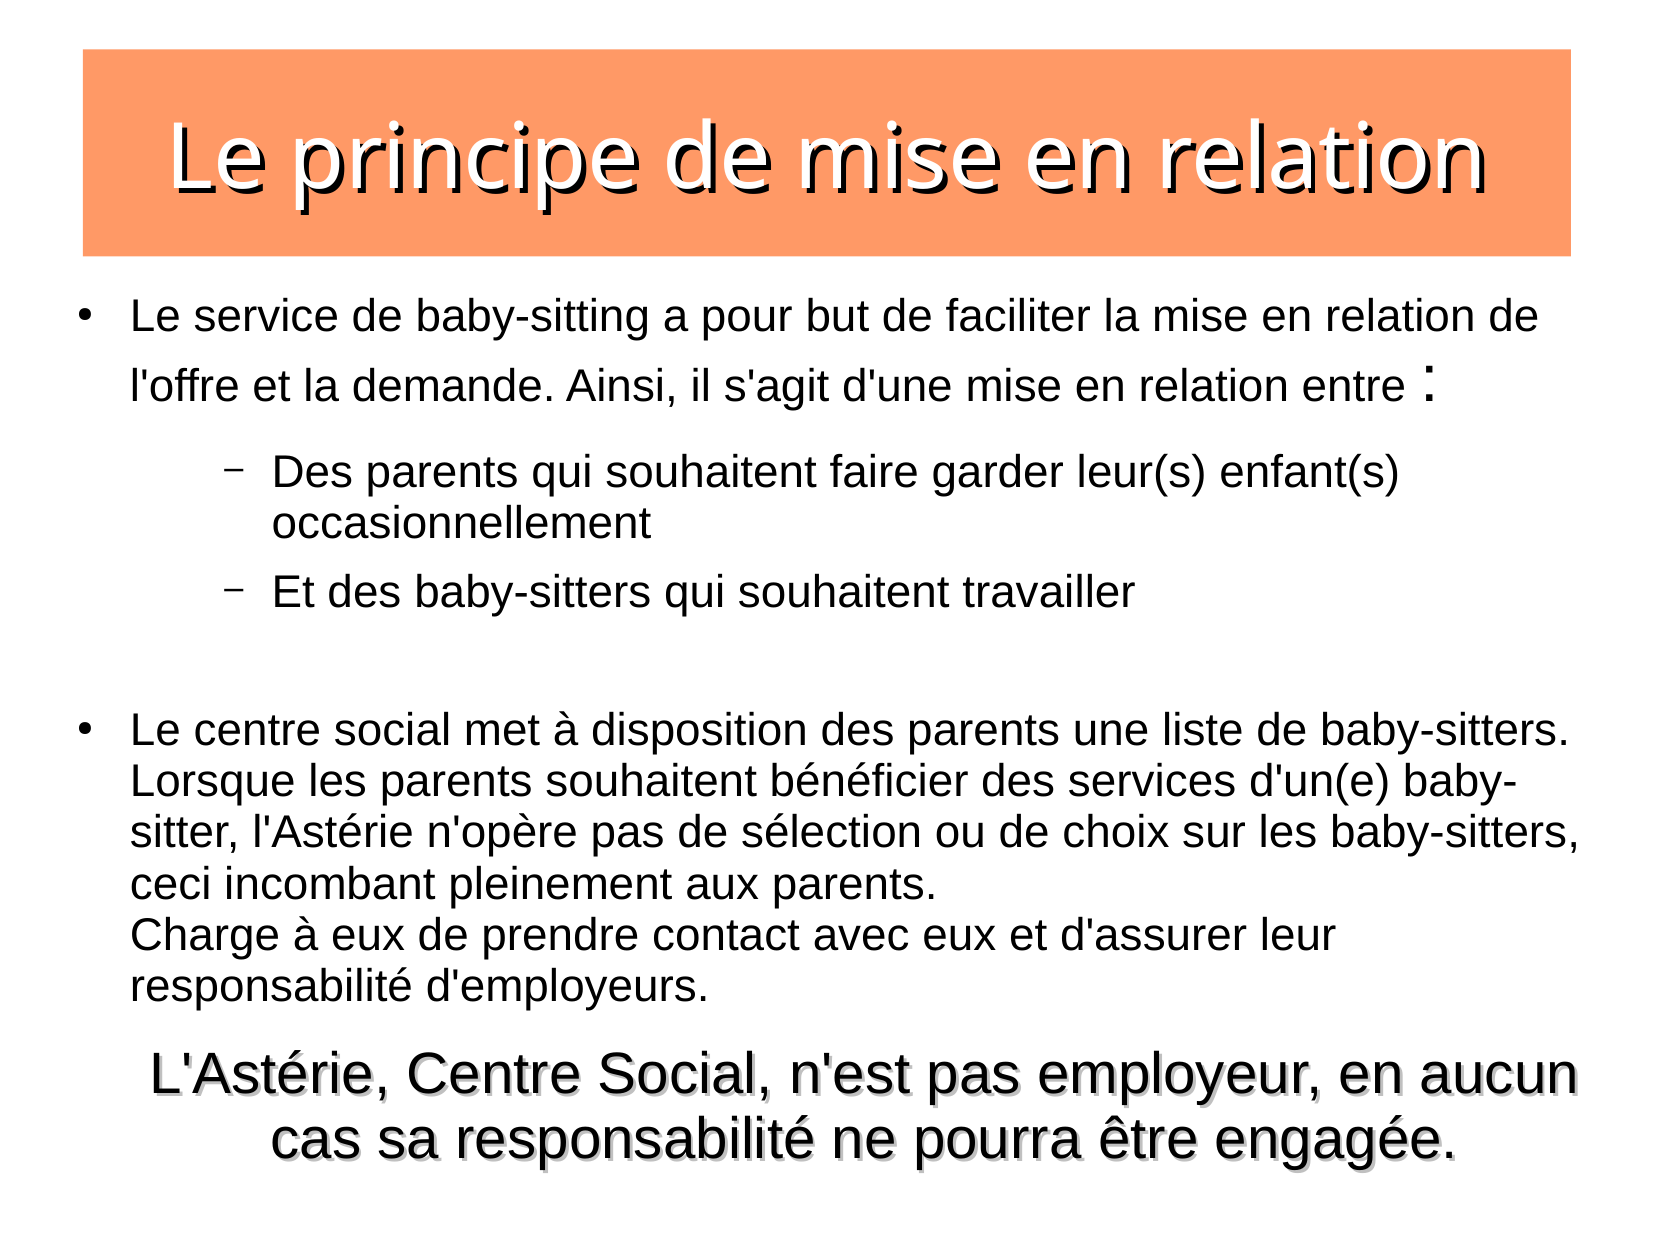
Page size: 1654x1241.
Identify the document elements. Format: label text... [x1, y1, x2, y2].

title Le principe de mise en relation [82, 49, 1571, 257]
list Le service de baby-sitting a pour but de faciliter la mise en relation de l'offre et la demande. Ainsi, il s'agit d'une mise en relation entre : Des parents qui souhaitent faire garder leur(s) enfant(s) occasionnellement Et des baby-sitters qui souhaitent travailler Le centre social met à disposition des parents une liste de baby-sitters. Lorsque les parents souhaitent bénéficier des services d'un(e) baby-sitter, l'Astérie n'opère pas de sélection ou de choix sur les baby-sitters, ceci incombant pleinement aux parents. Charge à eux de prendre contact avec eux et d'assurer leur responsabilité d'employeurs. L'Astérie, Centre Social, n'est pas employeur, en aucun cas sa responsabilité ne pourra être engagée. [59, 290, 1601, 1182]
